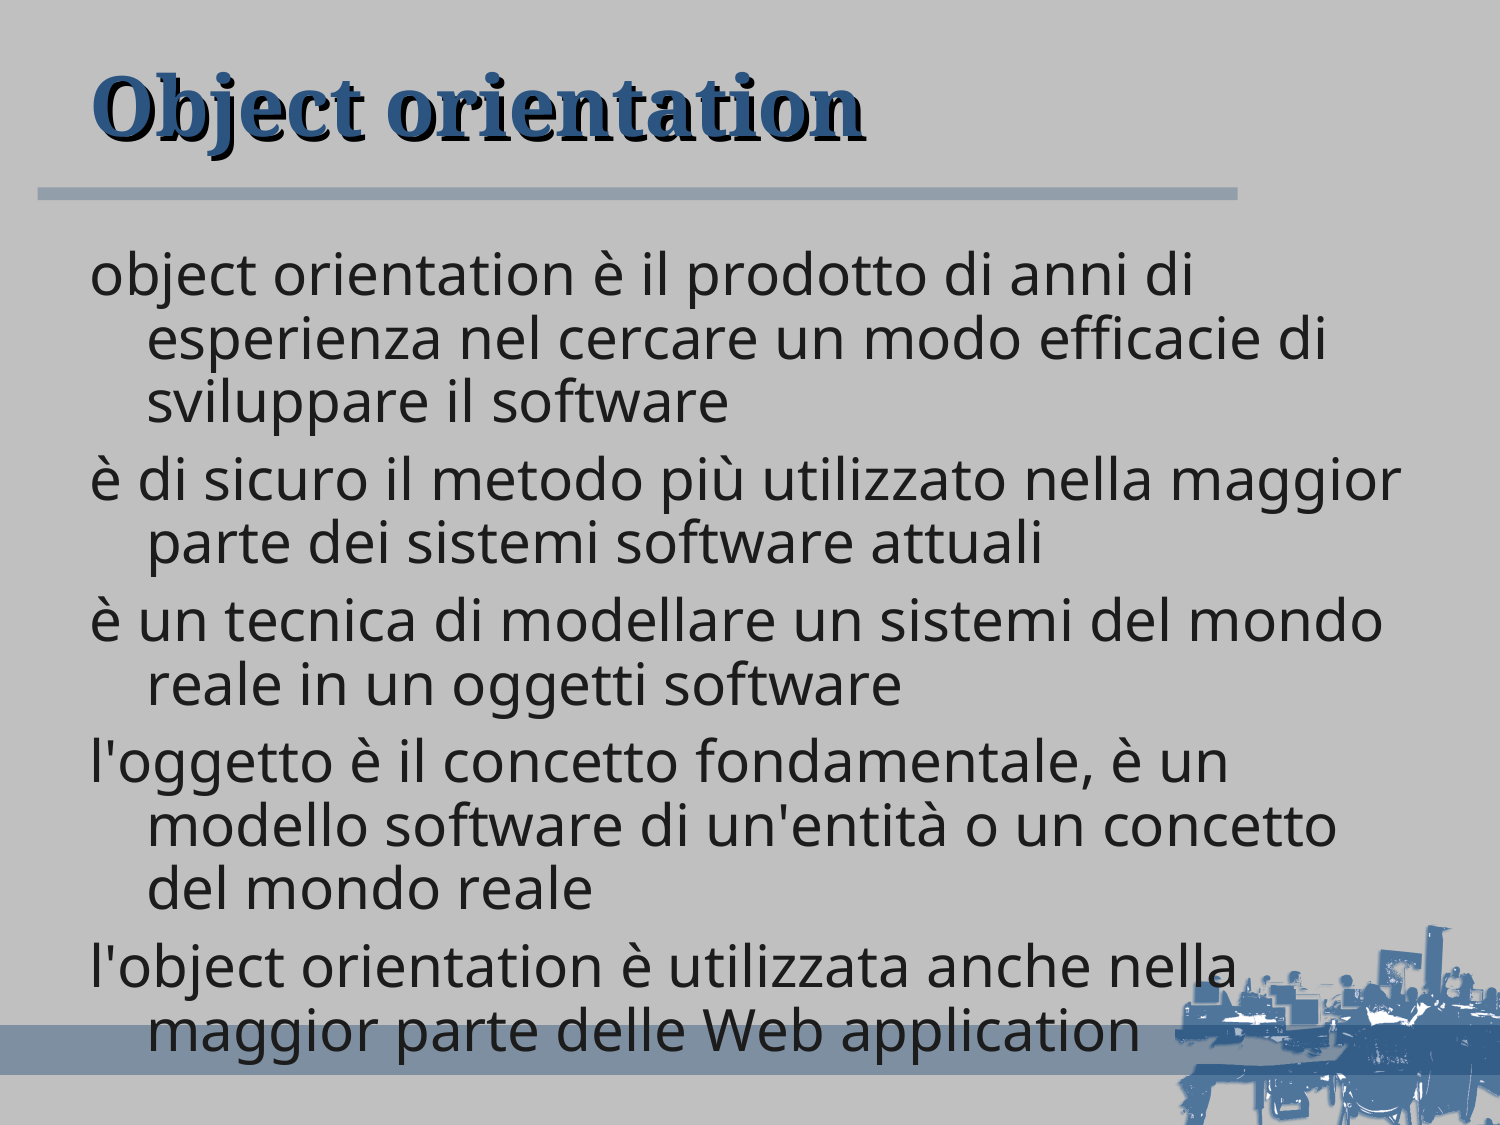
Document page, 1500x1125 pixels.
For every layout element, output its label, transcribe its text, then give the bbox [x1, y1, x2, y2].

title Object orientation [75, 35, 1426, 174]
list object orientation è il prodotto di anni di esperienza nel cercare un modo efficacie di sviluppare il software è di sicuro il metodo più utilizzato nella maggior parte dei sistemi software attuali è un tecnica di modellare un sistemi del mondo reale in un oggetti software l'oggetto è il concetto fondamentale, è un modello software di un'entità o un concetto del mondo reale l'object orientation è utilizzata anche nella maggior parte delle Web application [75, 237, 1426, 1006]
